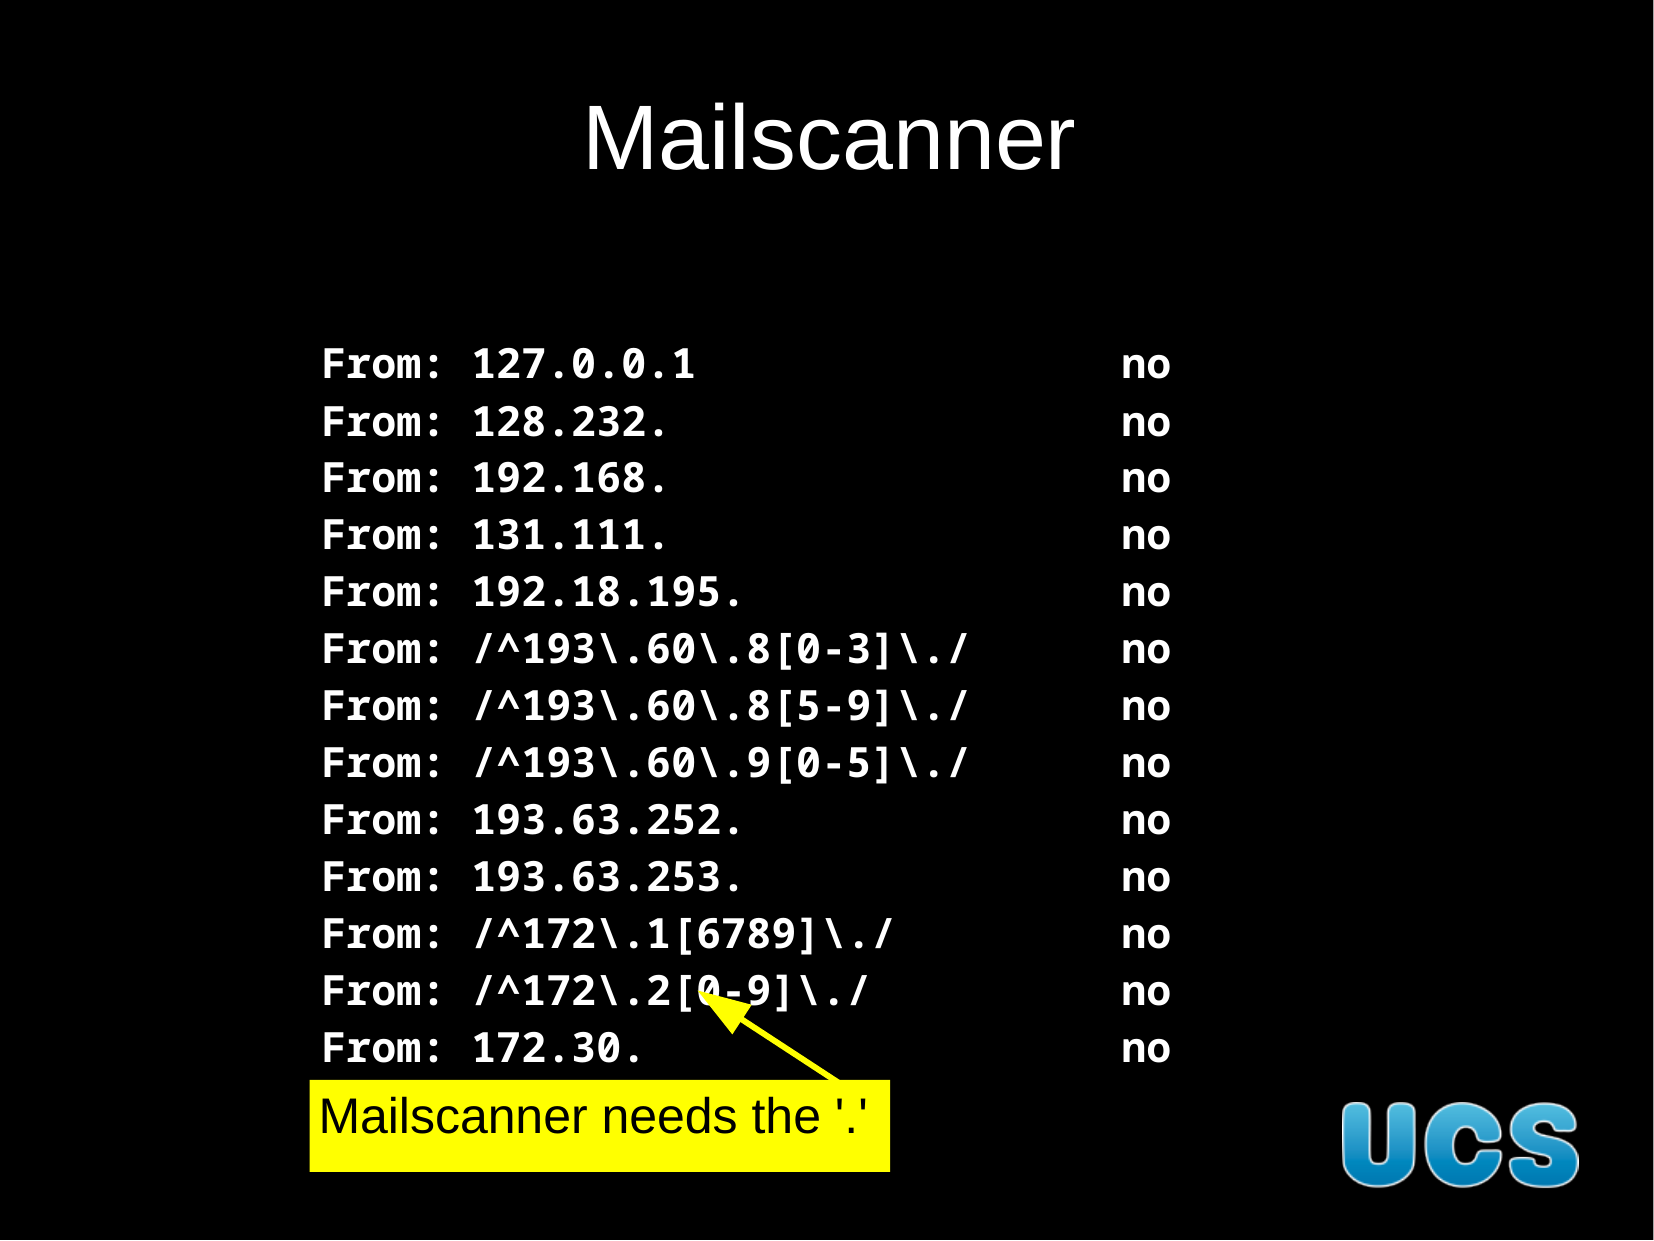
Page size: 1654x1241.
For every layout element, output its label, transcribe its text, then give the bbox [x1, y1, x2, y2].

picture [1342, 1102, 1579, 1190]
title Mailscanner [123, 39, 1536, 236]
text_box Mailscanner needs the '.' [309, 1079, 891, 1172]
text_box From: 127.0.0.1 no From: 128.232. no From: 192.168. no From: 131.111. no From: 192.18.195. no From: /^193\.60\.8[0-3]\./ no From: /^193\.60\.8[5-9]\./ no From: /^193\.60\.9[0-5]\./ no From: 193.63.252. no From: 193.63.253. no From: /^172\.1[6789]\./ no From: /^172\.2[0-9]\./ no From: 172.30. no [315, 328, 1357, 1014]
